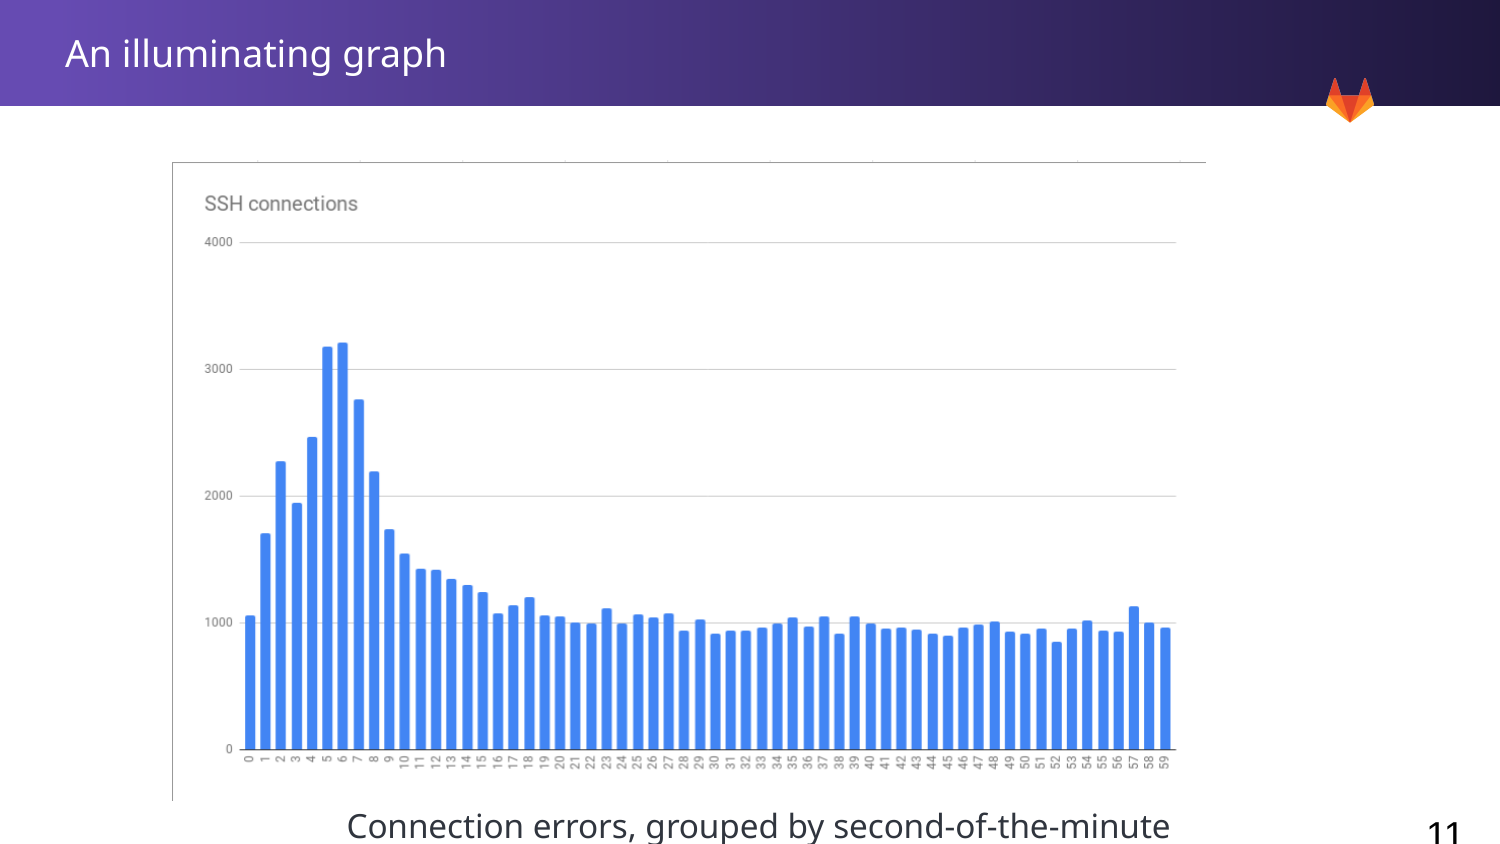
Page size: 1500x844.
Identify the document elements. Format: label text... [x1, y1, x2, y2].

list Connection errors, grouped by second-of-the-minute [331, 784, 1241, 844]
picture [1326, 78, 1374, 123]
picture [172, 160, 1206, 801]
title An illuminating graph [50, 27, 1298, 77]
